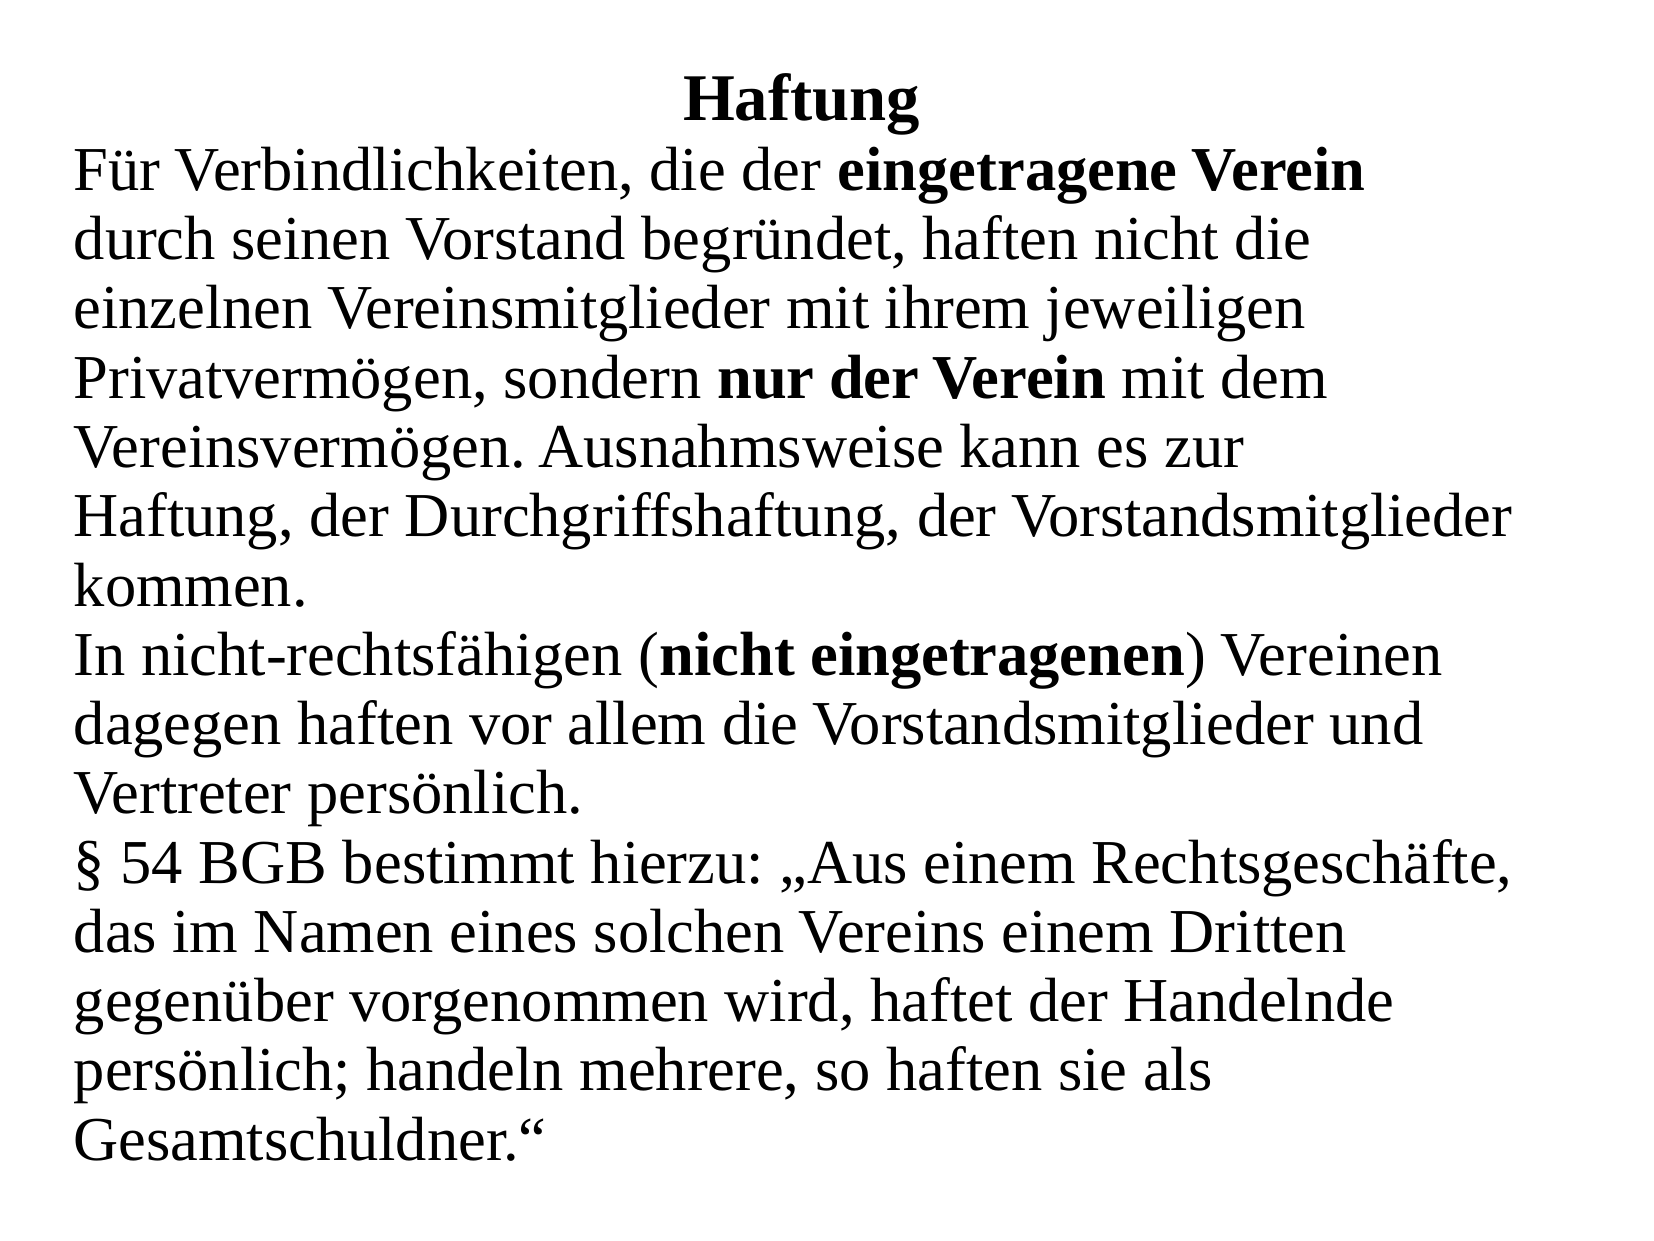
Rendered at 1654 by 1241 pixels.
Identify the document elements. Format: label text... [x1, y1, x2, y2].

text_box Haftung Für Verbindlichkeiten, die der eingetragene Verein durch seinen Vorstand begründet, haften nicht die einzelnen Vereinsmitglieder mit ihrem jeweiligen Privatvermögen, sondern nur der Verein mit dem Vereinsvermögen. Ausnahmsweise kann es zur Haftung, der Durchgriffshaftung, der Vorstandsmitglieder kommen. In nicht-rechtsfähigen (nicht eingetragenen) Vereinen dagegen haften vor allem die Vorstandsmitglieder und Vertreter persönlich. § 54 BGB bestimmt hierzu: „Aus einem Rechtsgeschäfte, das im Namen eines solchen Vereins einem Dritten gegenüber vorgenommen wird, haftet der Handelnde persönlich; handeln mehrere, so haften sie als Gesamtschuldner.“ [59, 53, 1545, 1182]
